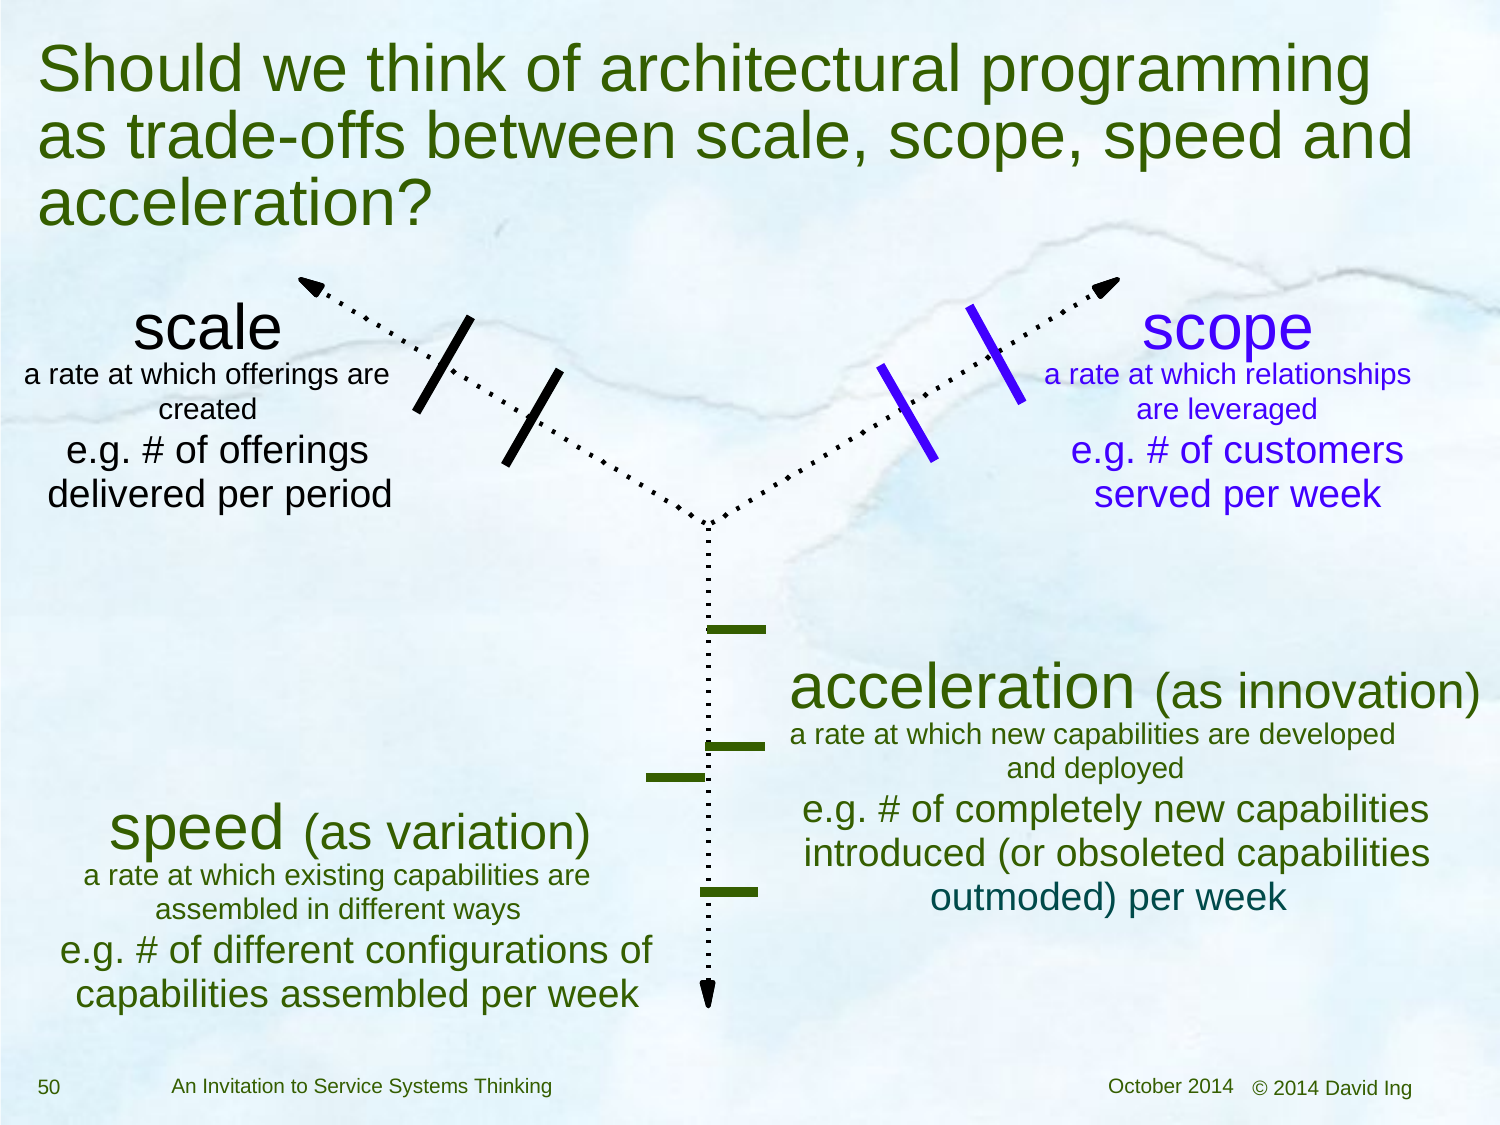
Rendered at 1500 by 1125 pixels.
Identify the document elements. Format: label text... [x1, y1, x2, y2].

text_box e.g. # of customers [1070, 427, 1414, 477]
text_box a rate at which relationships [1044, 358, 1421, 396]
text_box e.g. # of different configurations of [59, 927, 661, 977]
text_box outmoded) per week [930, 874, 1287, 924]
text_box a rate at which existing capabilities are [83, 858, 601, 896]
text_box a rate at which offerings are [23, 358, 400, 396]
text_box a rate at which new capabilities are developed [789, 717, 1409, 755]
text_box e.g. # of completely new capabilities [802, 787, 1438, 836]
text_box introduced (or obsoleted capabilities [803, 830, 1440, 880]
text_box speed (as variation) [109, 791, 656, 871]
text_box acceleration (as innovation) [789, 650, 1480, 730]
title Should we think of architectural programming as trade-offs between scale, scope, speed and acceleration? [37, 37, 1463, 247]
text_box assembled in different ways [155, 892, 522, 927]
text_box served per week [1094, 471, 1381, 521]
text_box capabilities assembled per week [75, 971, 639, 1021]
picture [0, 0, 1500, 1125]
text_box created [158, 392, 258, 427]
text_box are leveraged [1136, 392, 1319, 427]
text_box scale [133, 291, 283, 358]
text_box and deployed [1006, 751, 1186, 787]
text_box scope [1142, 291, 1314, 358]
text_box delivered per period [47, 471, 393, 521]
text_box e.g. # of offerings [66, 427, 379, 471]
